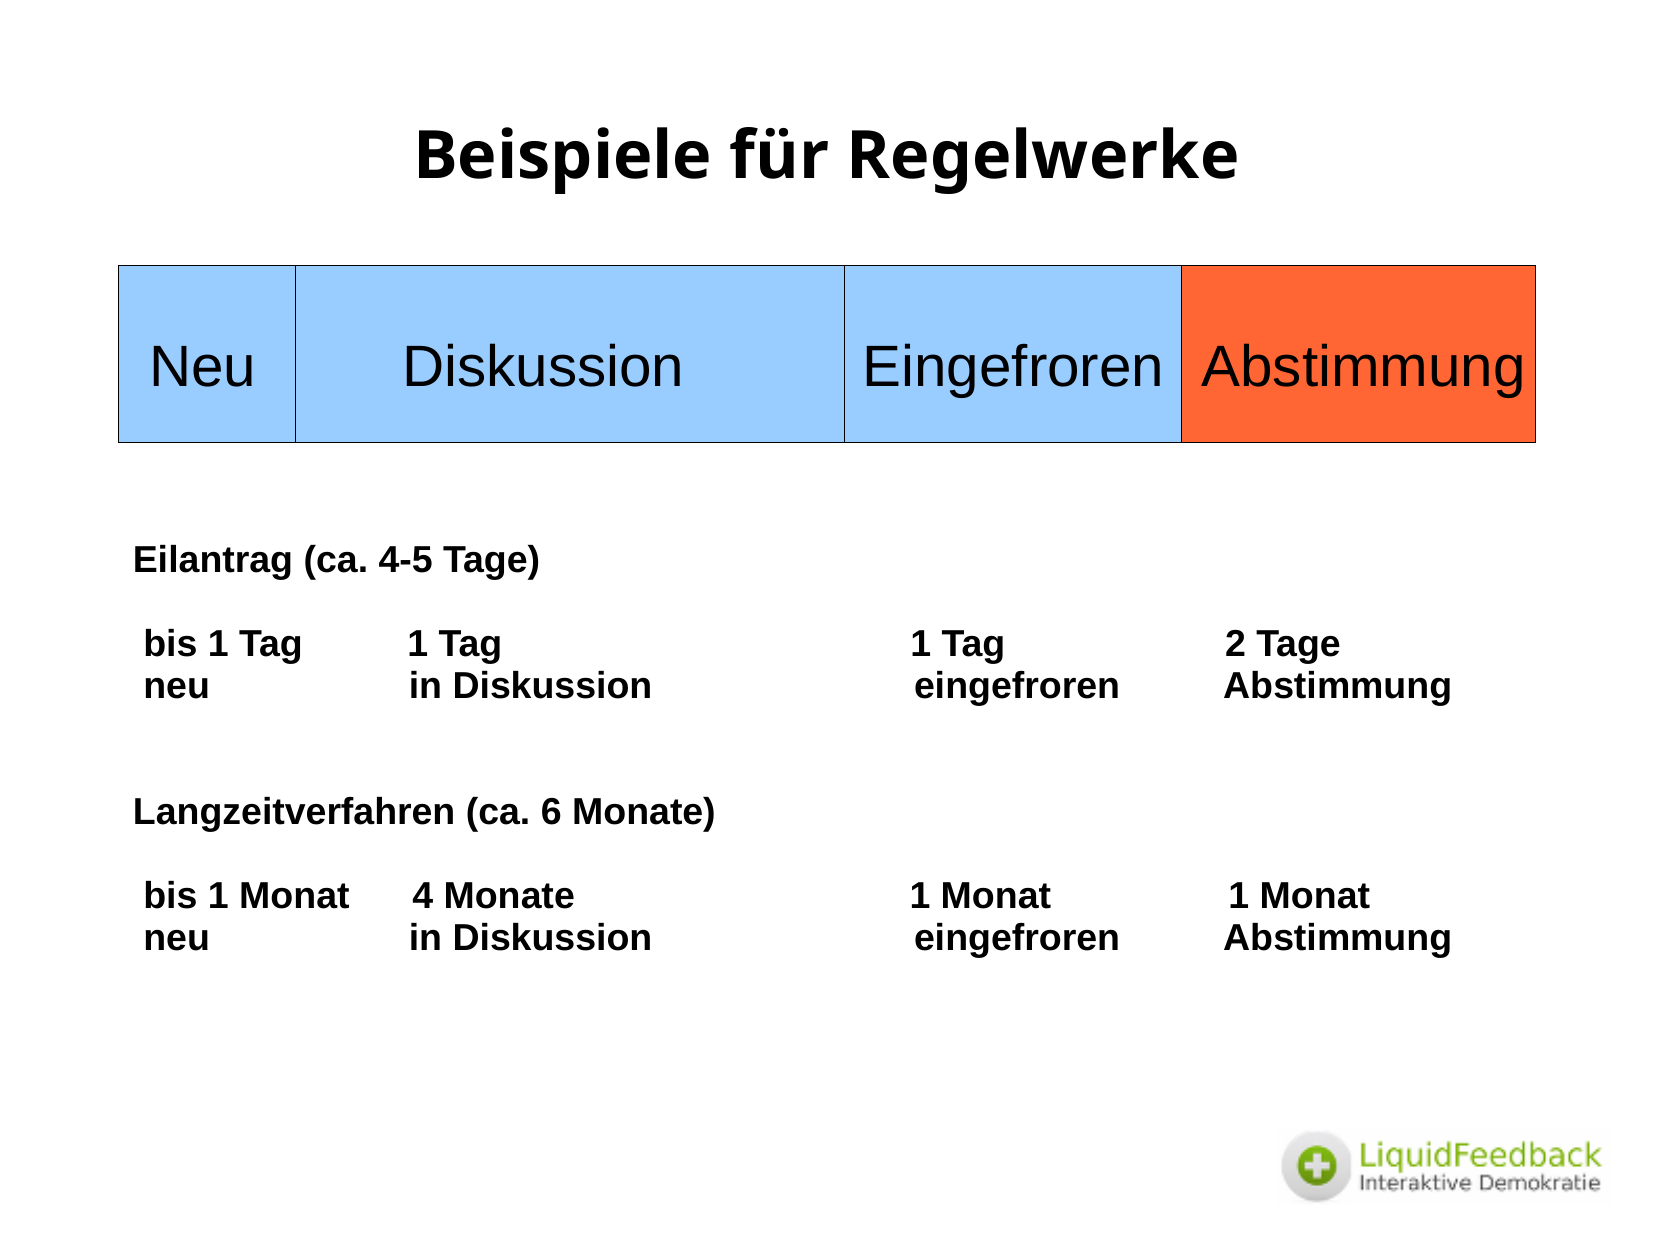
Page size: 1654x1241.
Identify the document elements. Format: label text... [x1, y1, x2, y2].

title Beispiele für Regelwerke [82, 49, 1571, 257]
text_box [845, 265, 1536, 326]
text_box [118, 265, 295, 326]
picture [1276, 1127, 1613, 1205]
text_box [296, 407, 844, 443]
text_box Abstimmung [1186, 326, 1565, 407]
text_box Neu Diskussion Eingefroren [845, 326, 1186, 407]
text_box Eilantrag (ca. 4-5 Tage) bis 1 Tag 1 Tag 1 Tag 2 Tage neu in Diskussion eingefroren Abstimmung Langzeitverfahren (ca. 6 Monate) bis 1 Monat 4 Monate 1 Monat 1 Monat neu in Diskussion eingefroren Abstimmung [118, 531, 1614, 979]
text_box [118, 407, 295, 443]
text_box [845, 407, 1536, 443]
text_box Neu Diskussion Eingefroren [296, 326, 844, 407]
text_box [296, 265, 844, 326]
text_box Neu Diskussion Eingefroren [111, 326, 295, 407]
